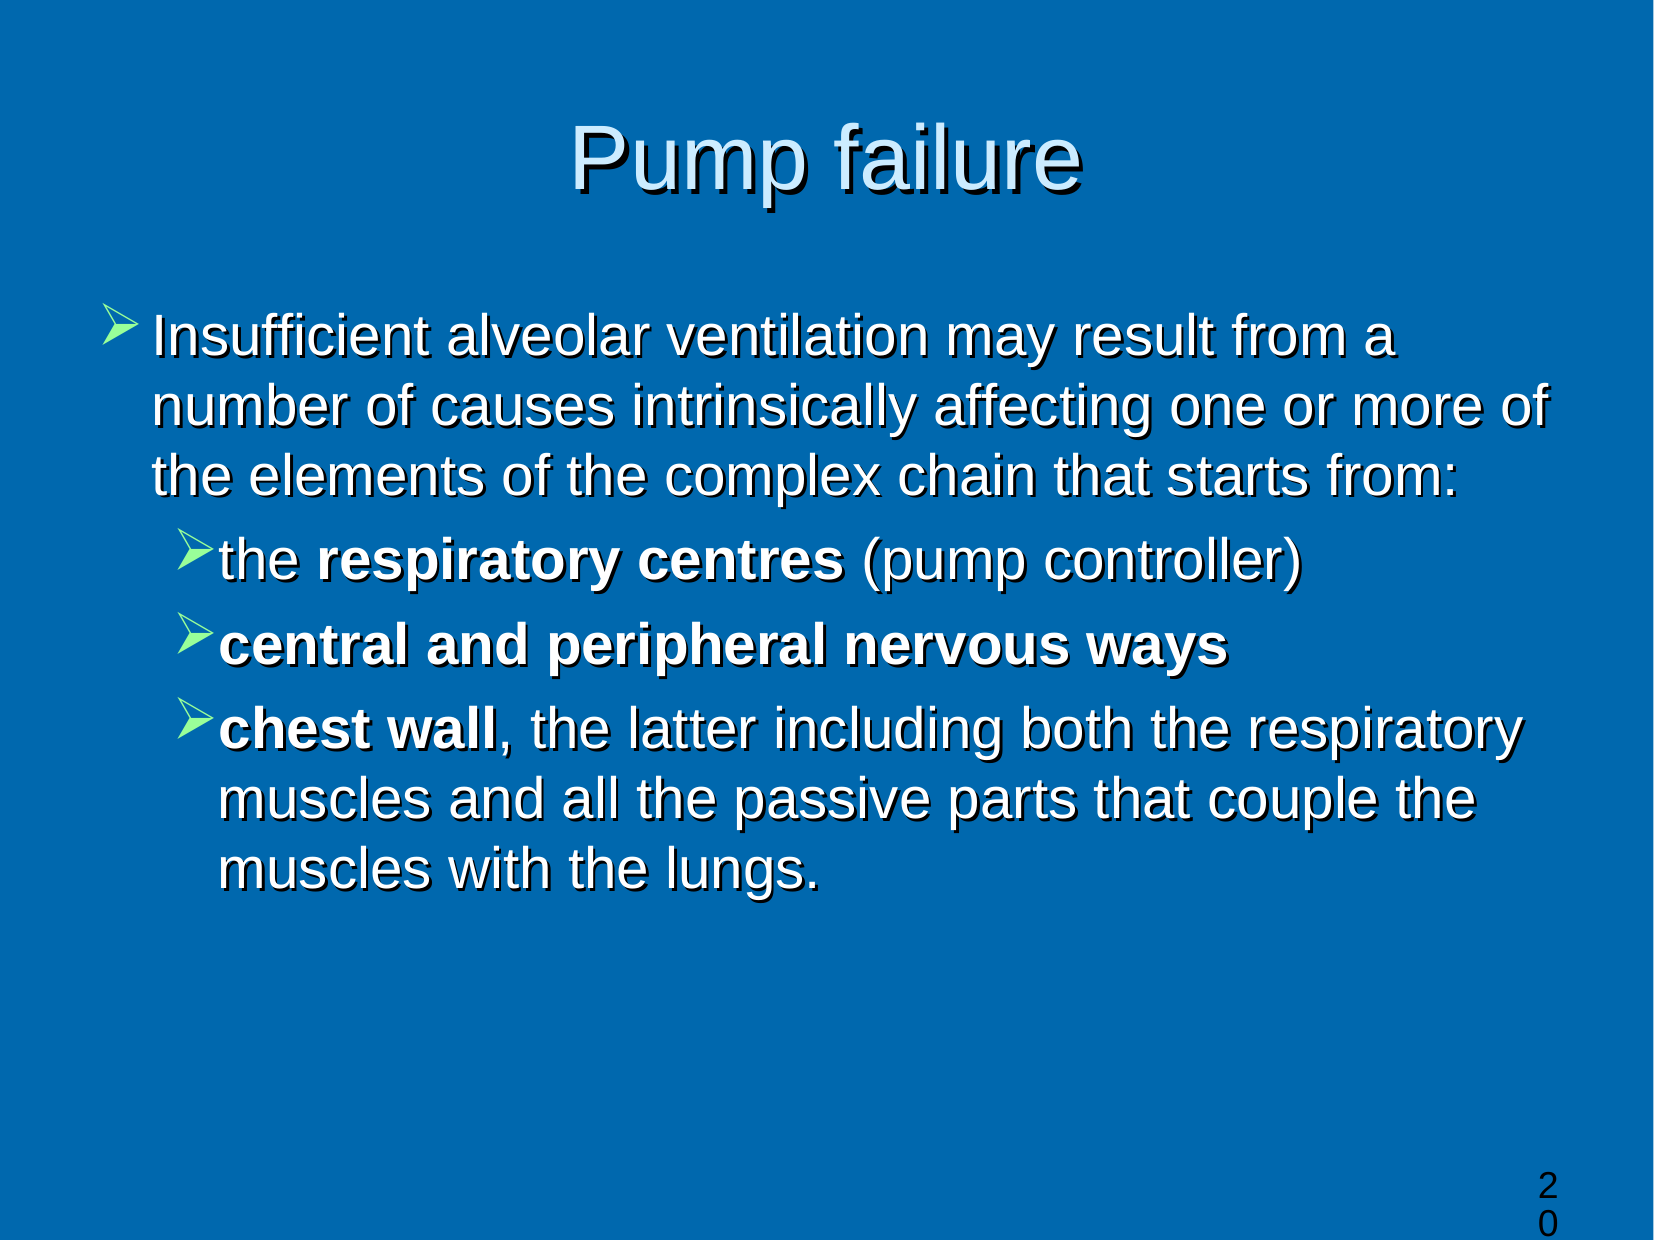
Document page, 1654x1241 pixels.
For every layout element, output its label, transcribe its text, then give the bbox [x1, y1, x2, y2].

text_box Insufficient alveolar ventilation may result from a number of causes intrinsically affecting one or more of the elements of the complex chain that starts from: the respiratory centres (pump controller) central and peripheral nervous ways chest wall, the latter including both the respiratory muscles and all the passive parts that couple the muscles with the lungs. [82, 289, 1571, 1108]
text_box <číslo> [1523, 1129, 1570, 1214]
text_box Pump failure [82, 50, 1571, 257]
